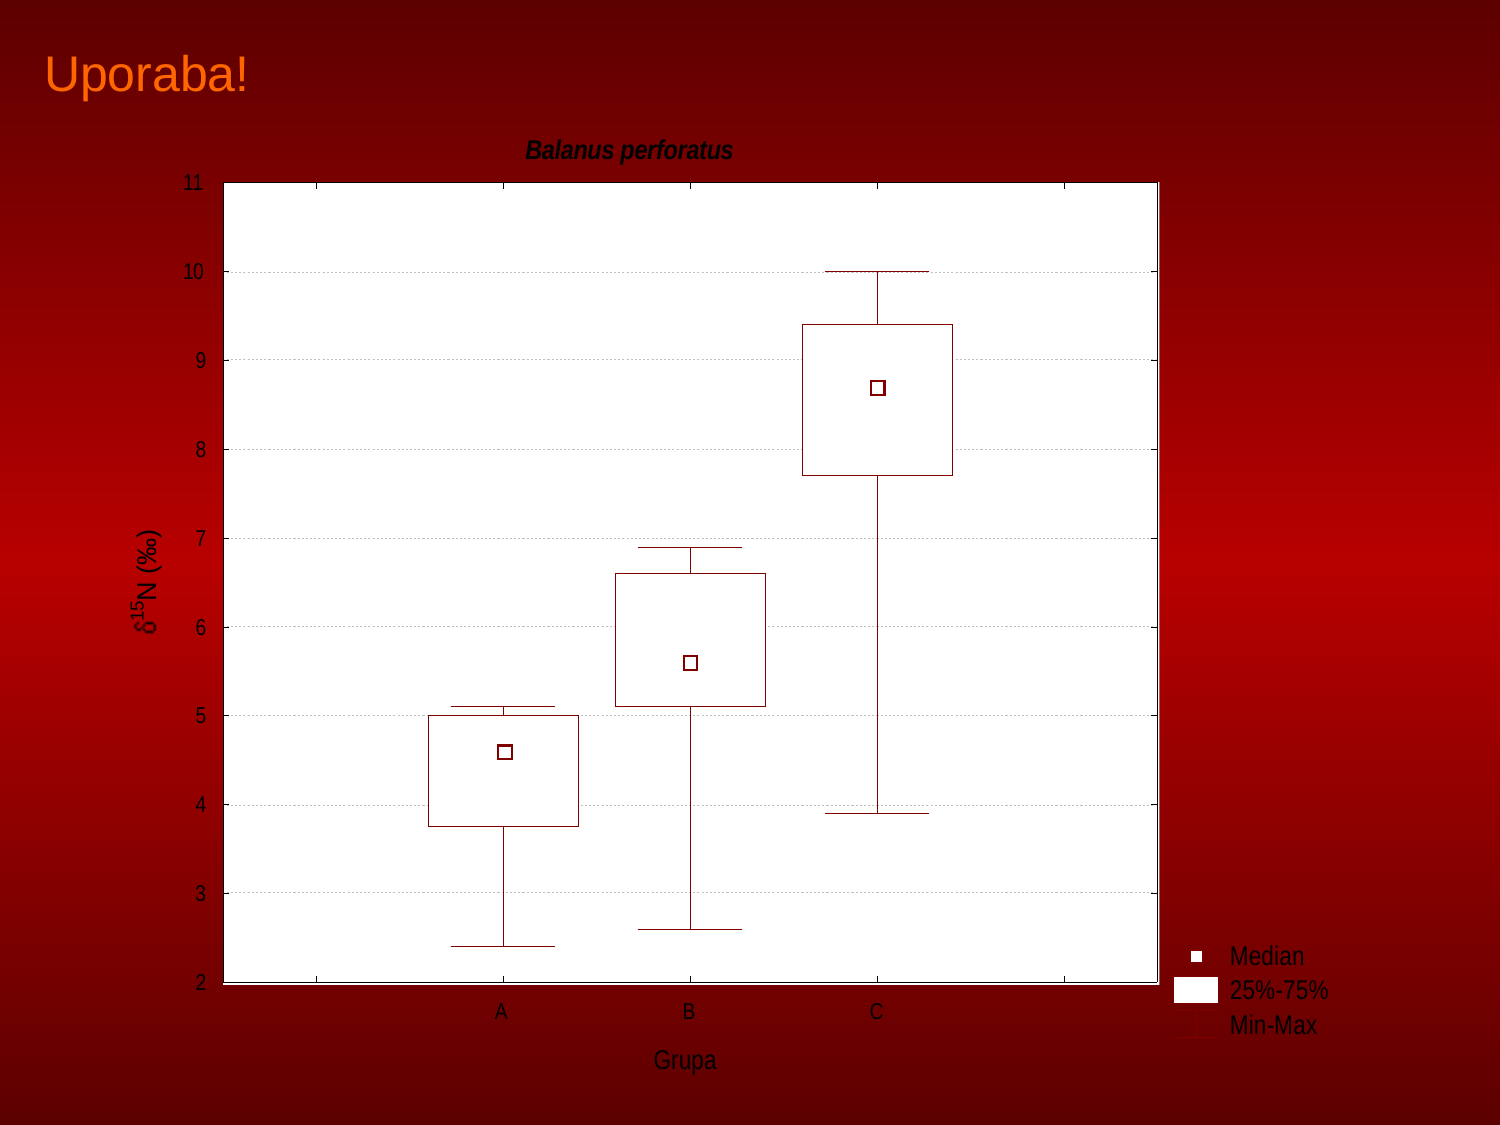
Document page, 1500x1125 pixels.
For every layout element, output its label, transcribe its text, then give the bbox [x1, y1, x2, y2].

title Uporaba! [29, 31, 1380, 112]
picture [112, 113, 1412, 1089]
